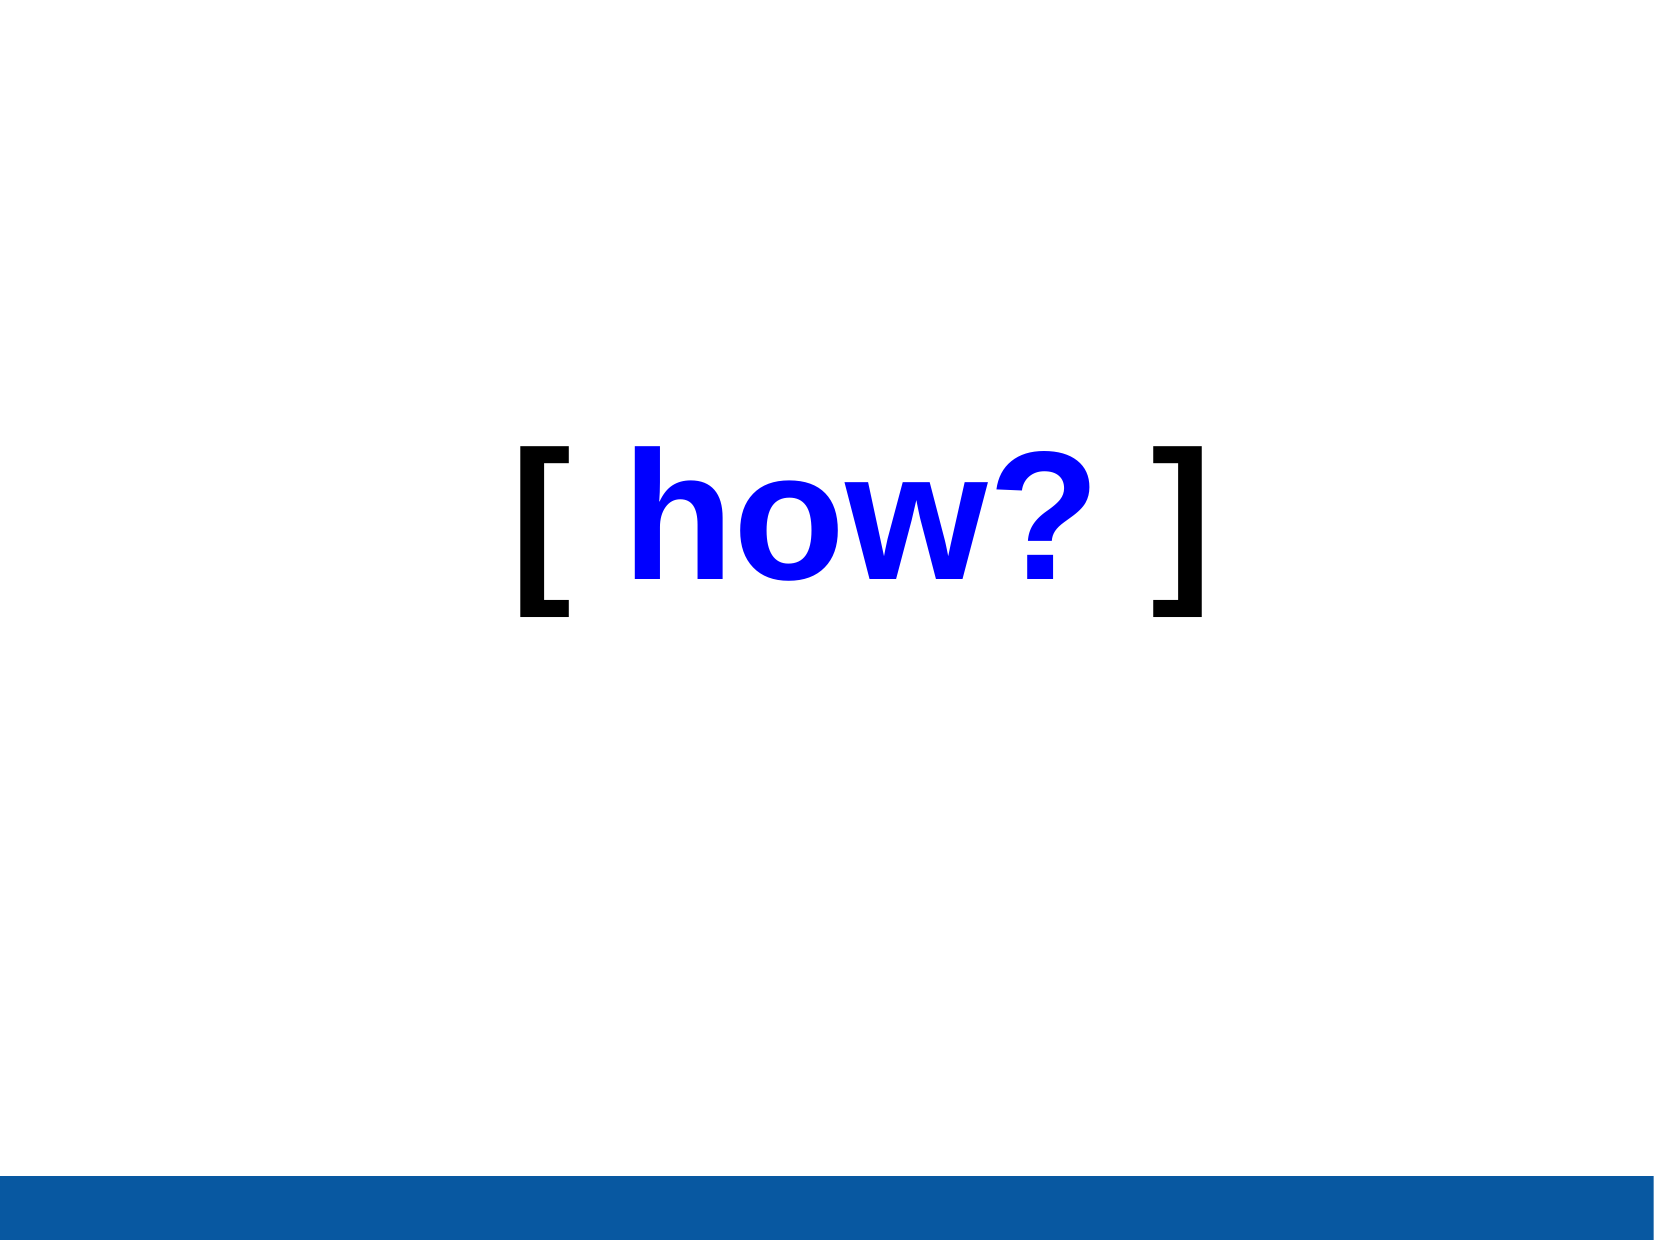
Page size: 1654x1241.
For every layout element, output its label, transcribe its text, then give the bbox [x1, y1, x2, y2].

title [ how? ] [0, 413, 1654, 619]
picture [0, 1176, 1654, 1240]
